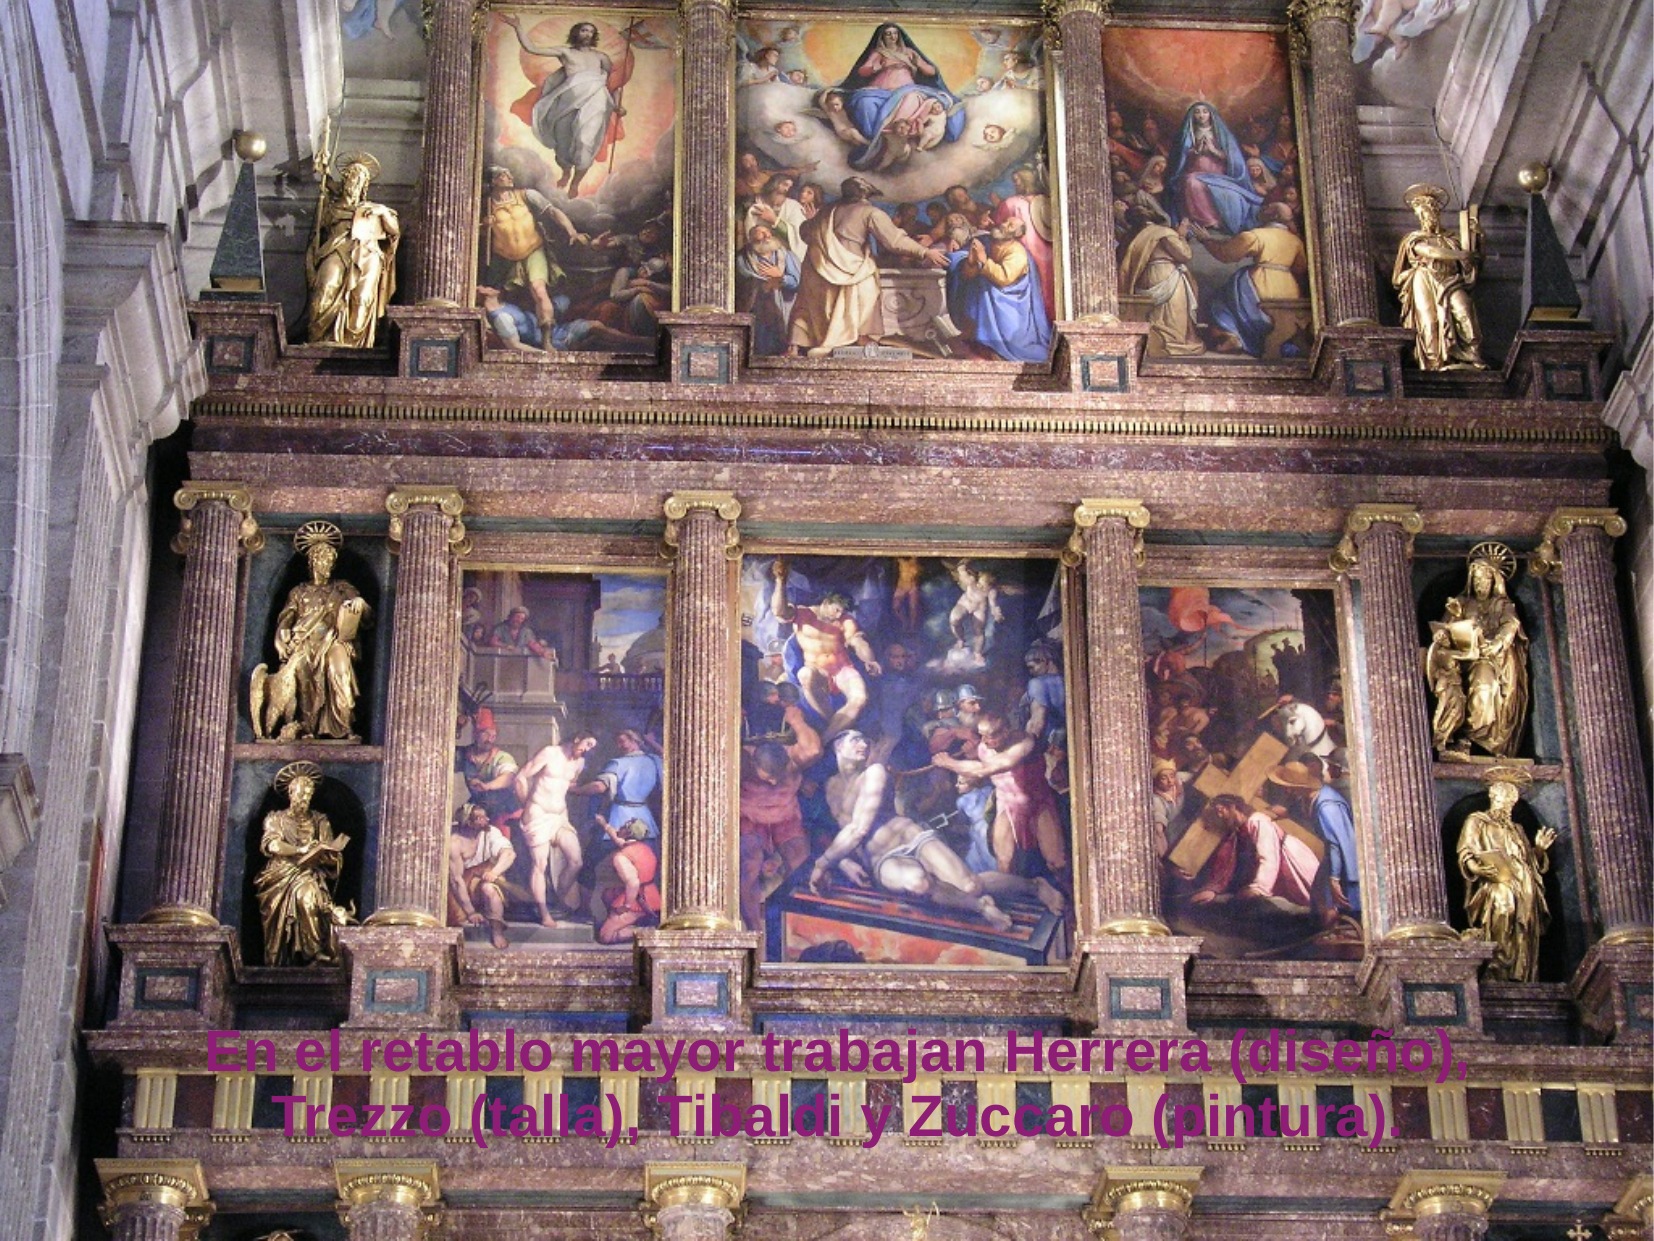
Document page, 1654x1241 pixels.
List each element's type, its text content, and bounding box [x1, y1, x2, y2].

title En el retablo mayor trabajan Herrera (diseño), Trezzo (talla), Tibaldi y Zuccaro (pintura). [94, 980, 1583, 1188]
picture [0, 0, 1654, 1241]
